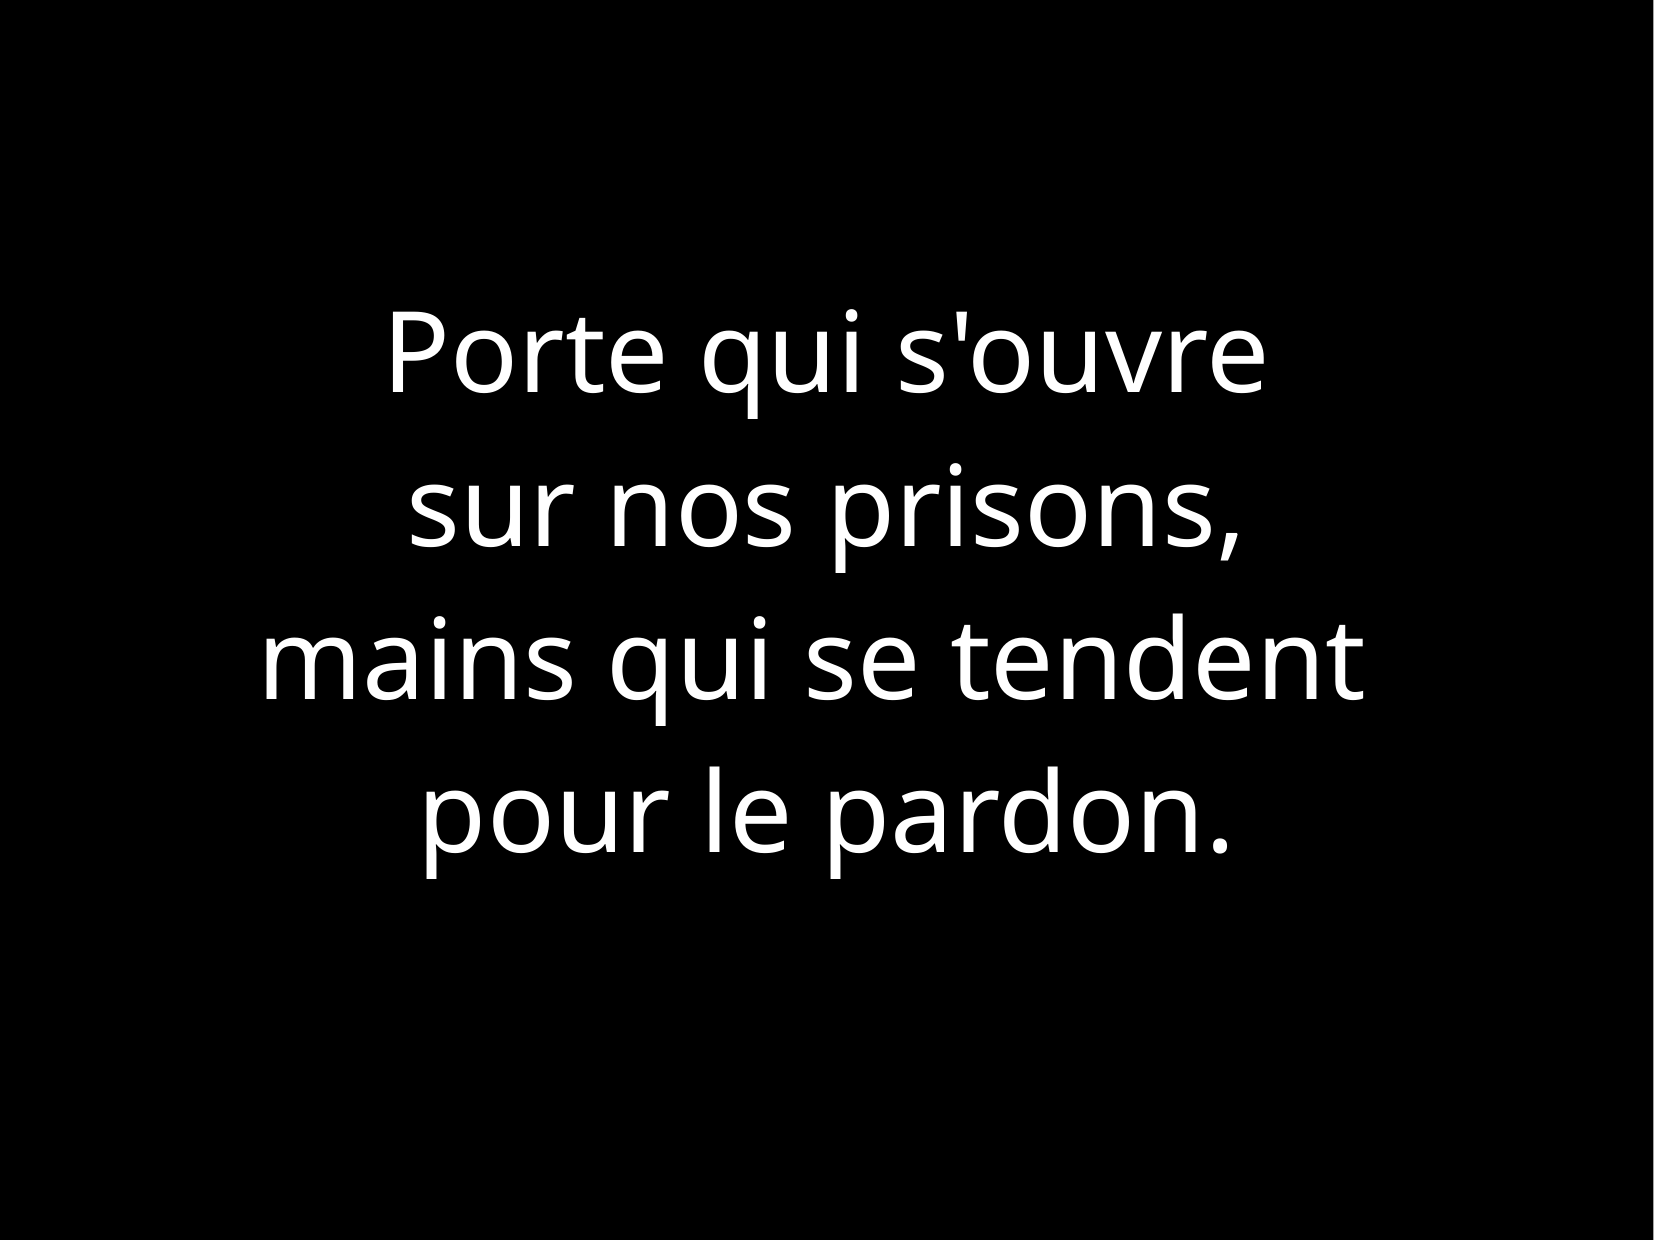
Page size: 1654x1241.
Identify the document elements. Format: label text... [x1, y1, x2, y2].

subtitle Porte qui s'ouvre sur nos prisons, mains qui se tendent pour le pardon. [82, 49, 1571, 1109]
